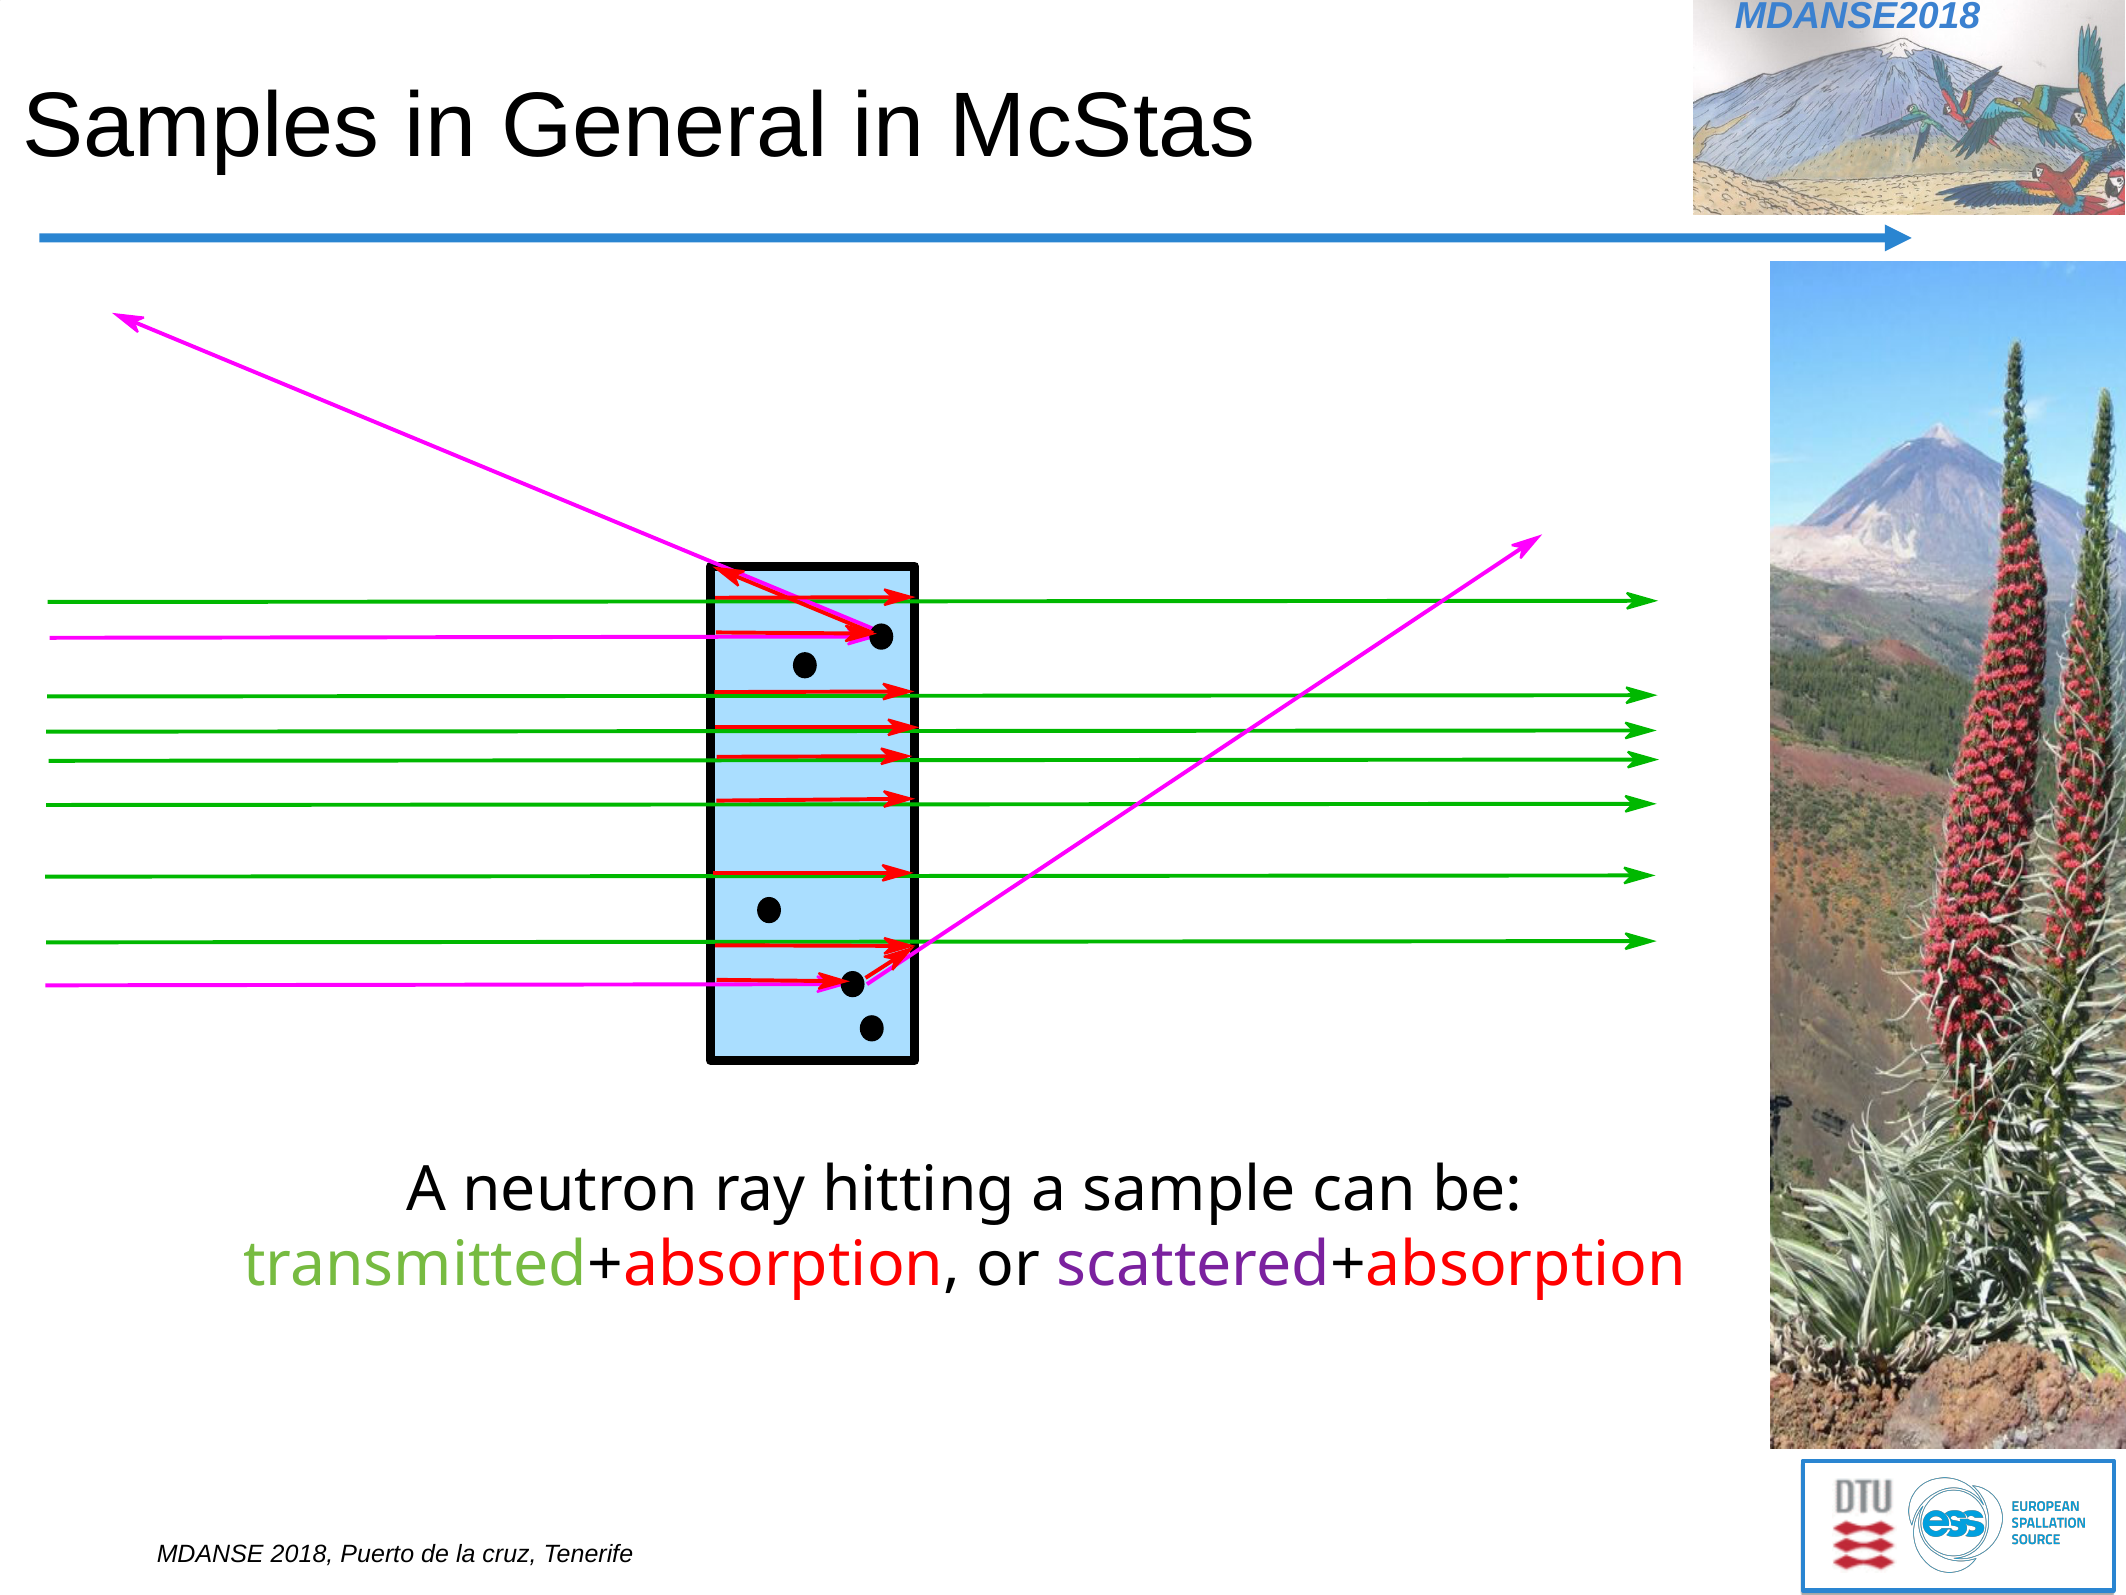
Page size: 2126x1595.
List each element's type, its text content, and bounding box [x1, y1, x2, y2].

picture [1770, 261, 2126, 1449]
picture [1832, 1477, 1897, 1573]
picture [1908, 1477, 2085, 1573]
picture [45, 312, 1660, 1066]
picture [1693, 0, 2125, 215]
text_box A neutron ray hitting a sample can be: transmitted+absorption, or scattered+absorption [9, 1140, 1920, 1307]
title Samples in General in McStas [22, 40, 1938, 209]
